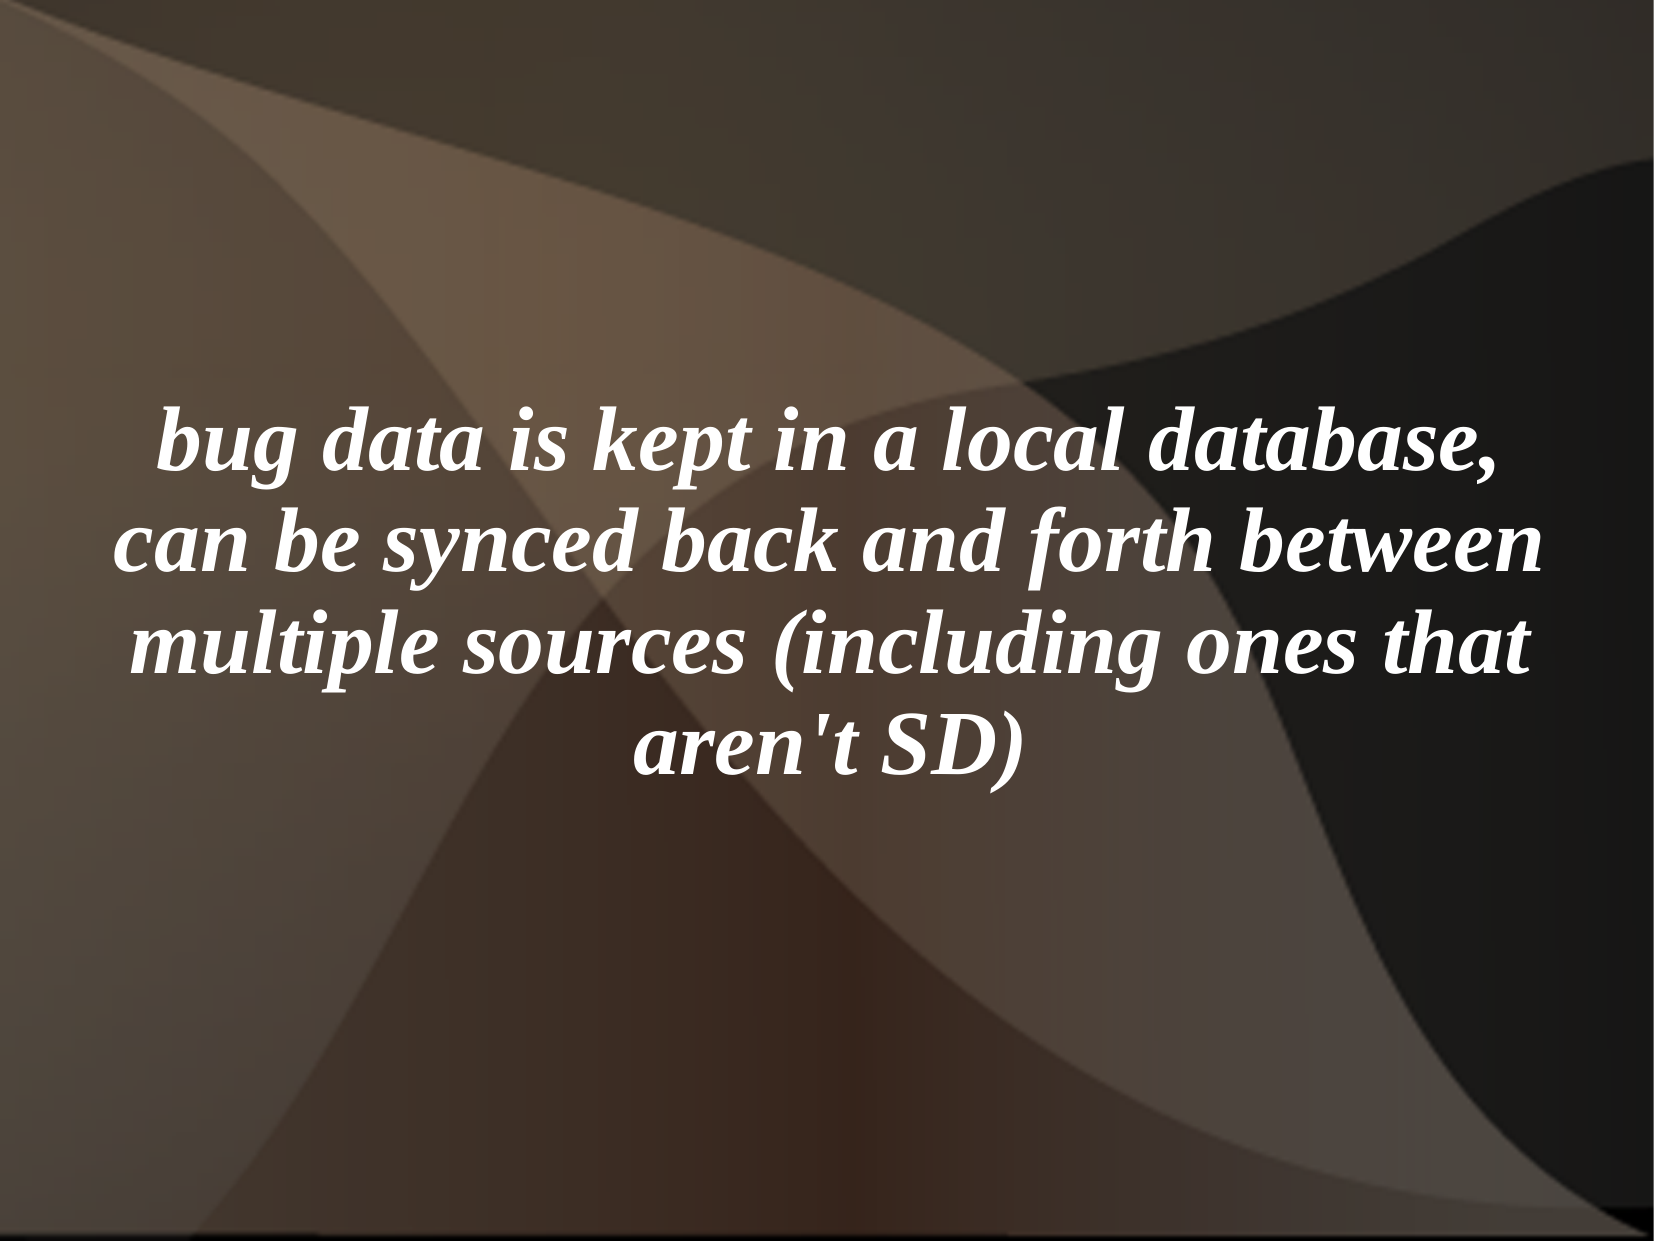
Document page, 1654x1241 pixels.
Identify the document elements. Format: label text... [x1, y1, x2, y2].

picture [0, 0, 1654, 1241]
title bug data is kept in a local database, can be synced back and forth between multiple sources (including ones that aren't SD) [86, 388, 1576, 795]
